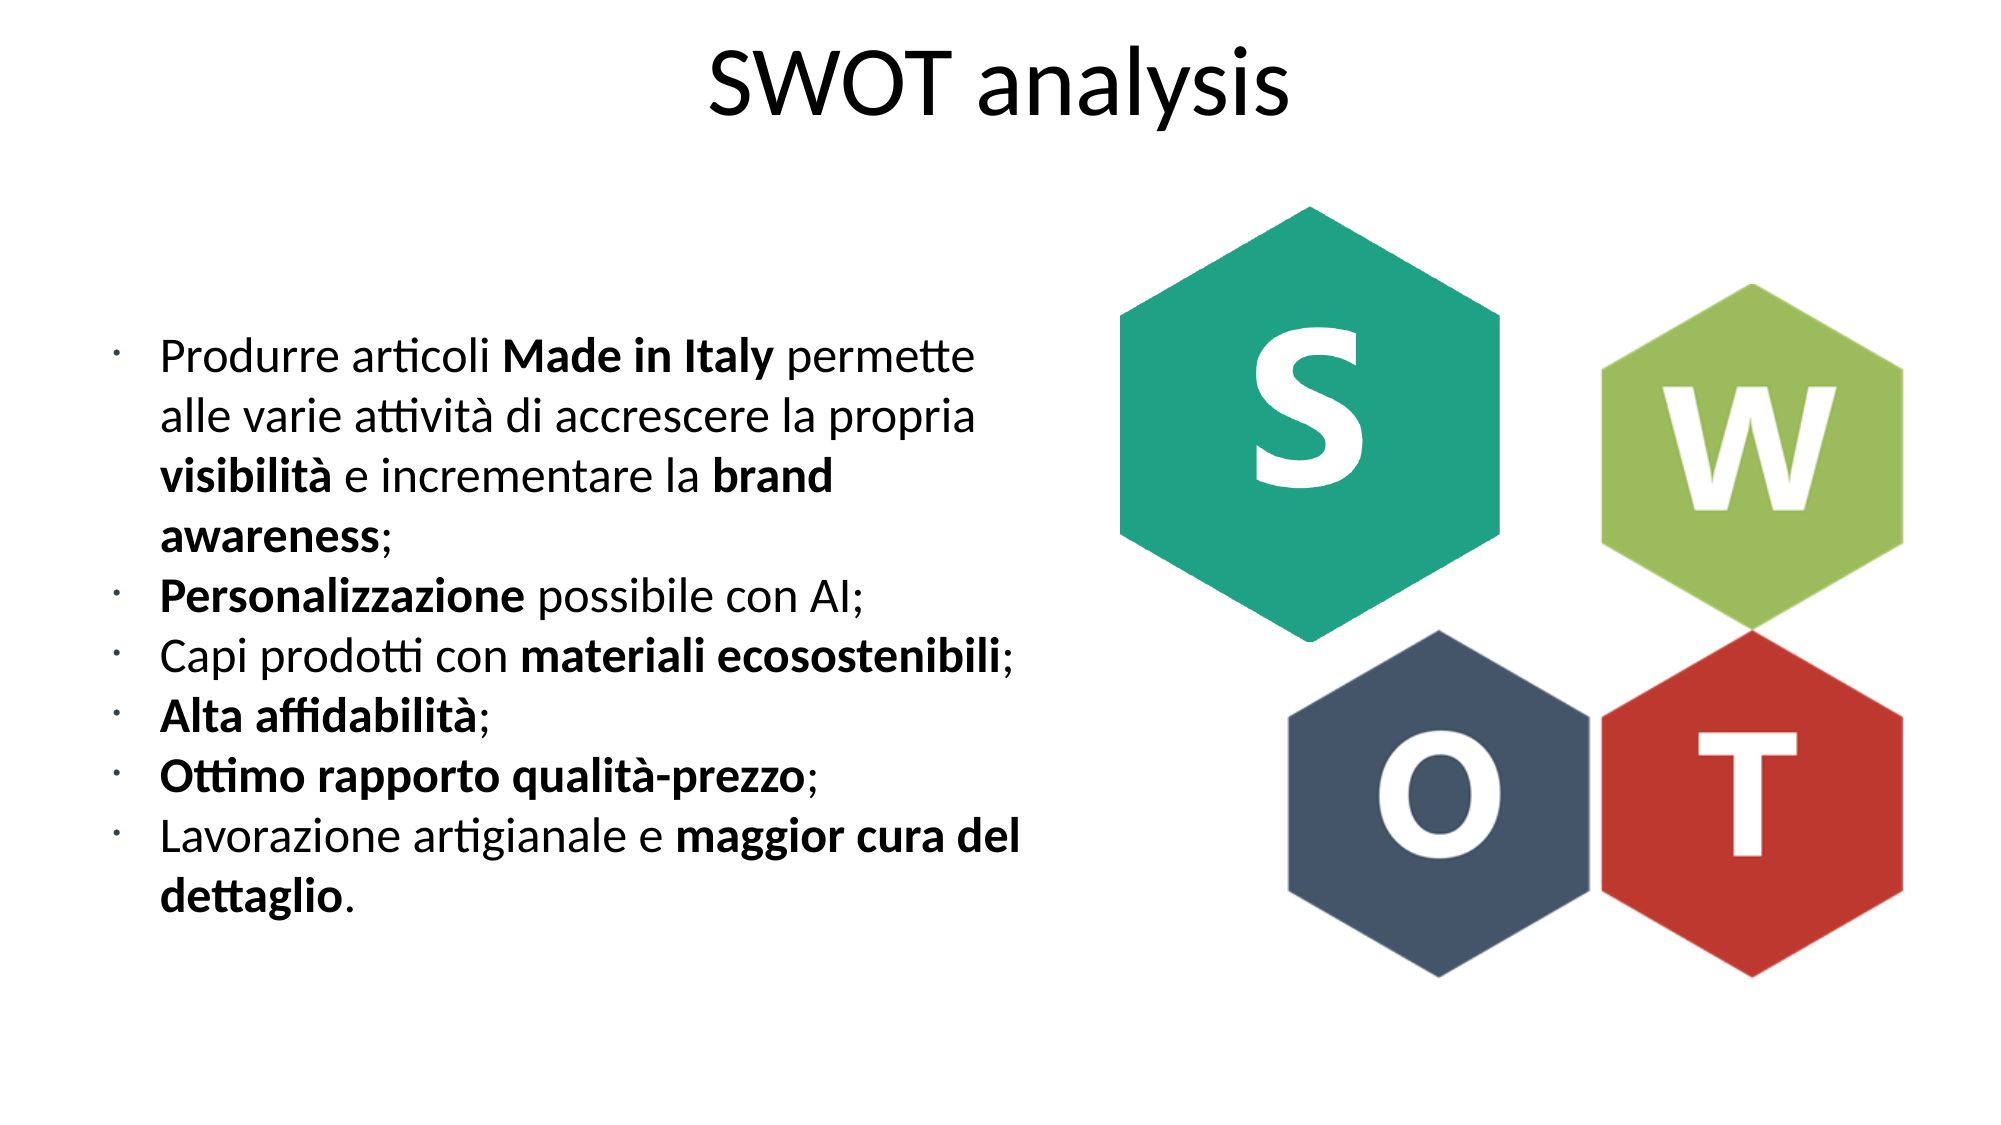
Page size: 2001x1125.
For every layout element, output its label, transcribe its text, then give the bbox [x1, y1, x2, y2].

text_box SWOT analysis [0, 0, 2000, 144]
picture [1093, 202, 2000, 999]
text_box Produrre articoli Made in Italy permette alle varie attività di accrescere la propria visibilità e incrementare la brand awareness; Personalizzazione possibile con AI; Capi prodotti con materiali ecosostenibili; Alta affidabilità; Ottimo rapporto qualità-prezzo; Lavorazione artigianale e maggior cura del dettaglio. [98, 315, 1044, 931]
